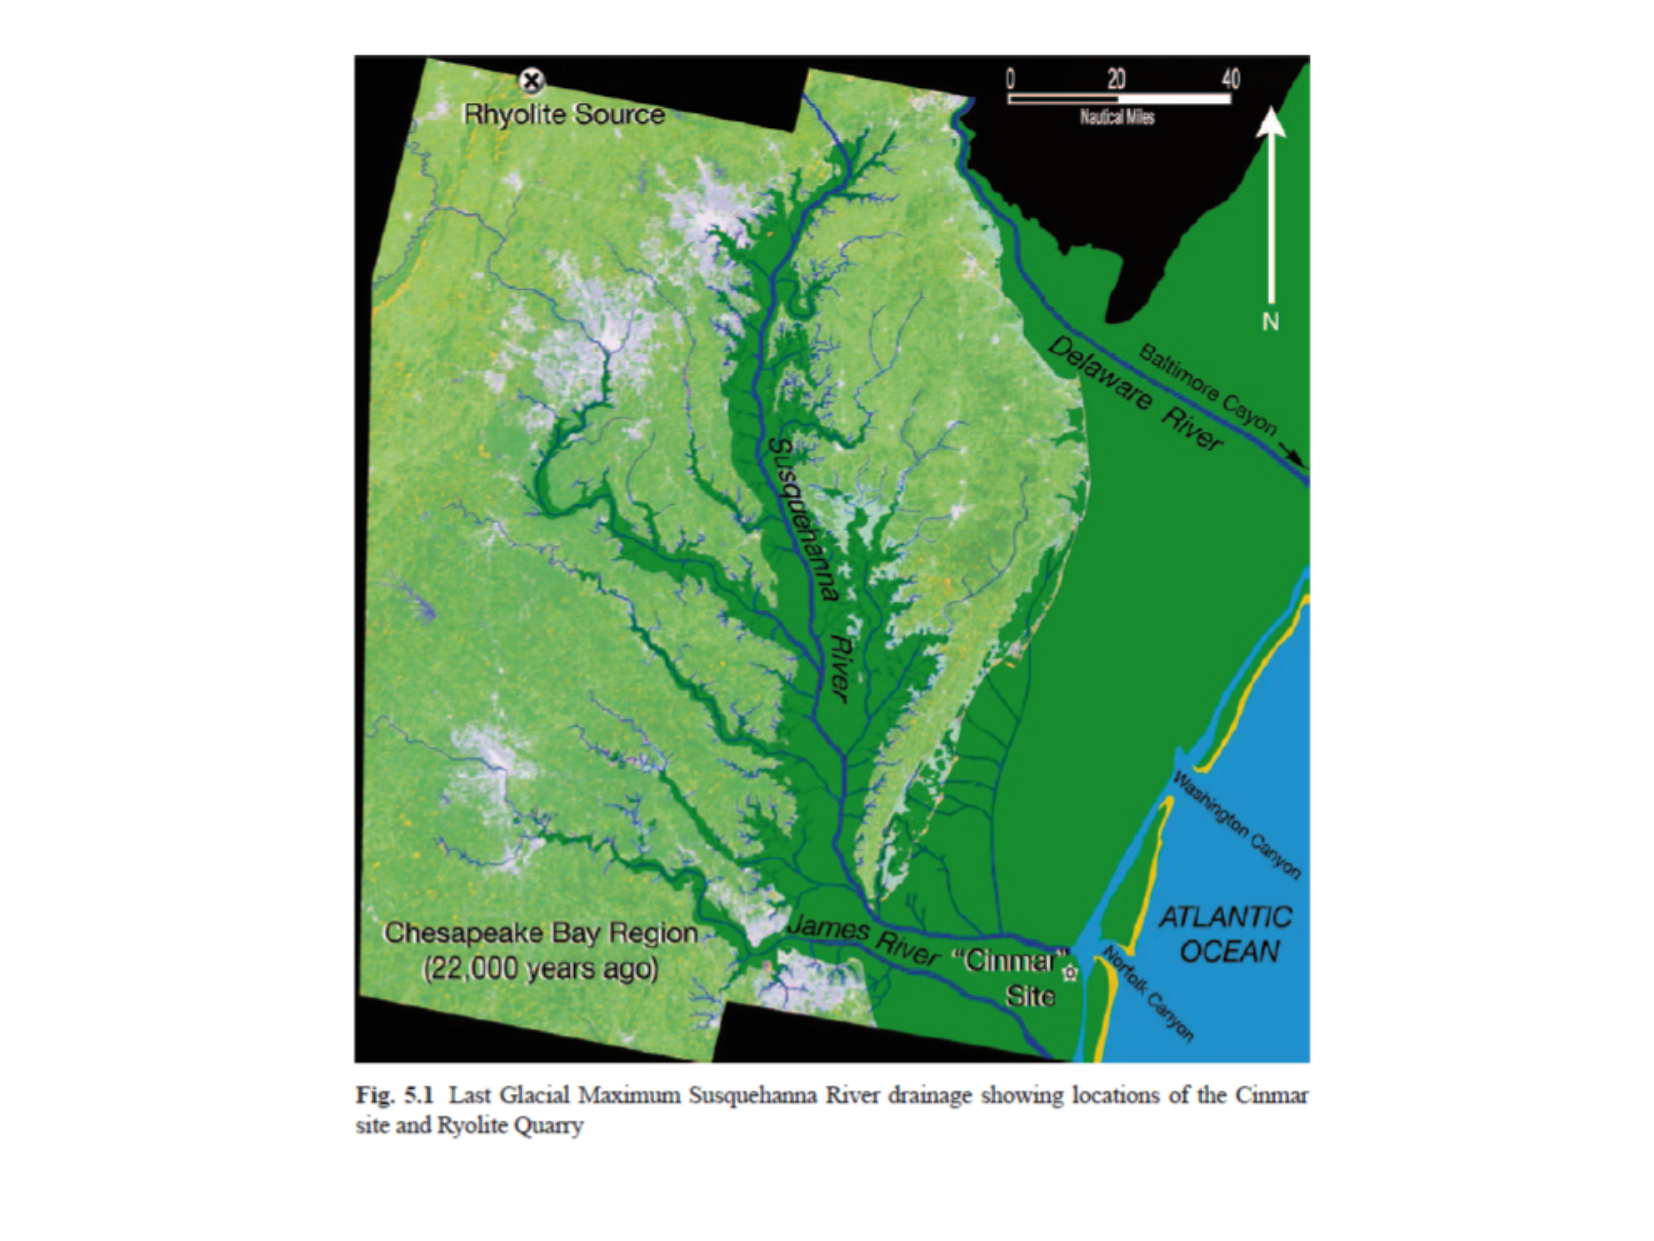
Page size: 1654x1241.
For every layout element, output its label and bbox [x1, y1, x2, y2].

picture [329, 37, 1324, 1163]
